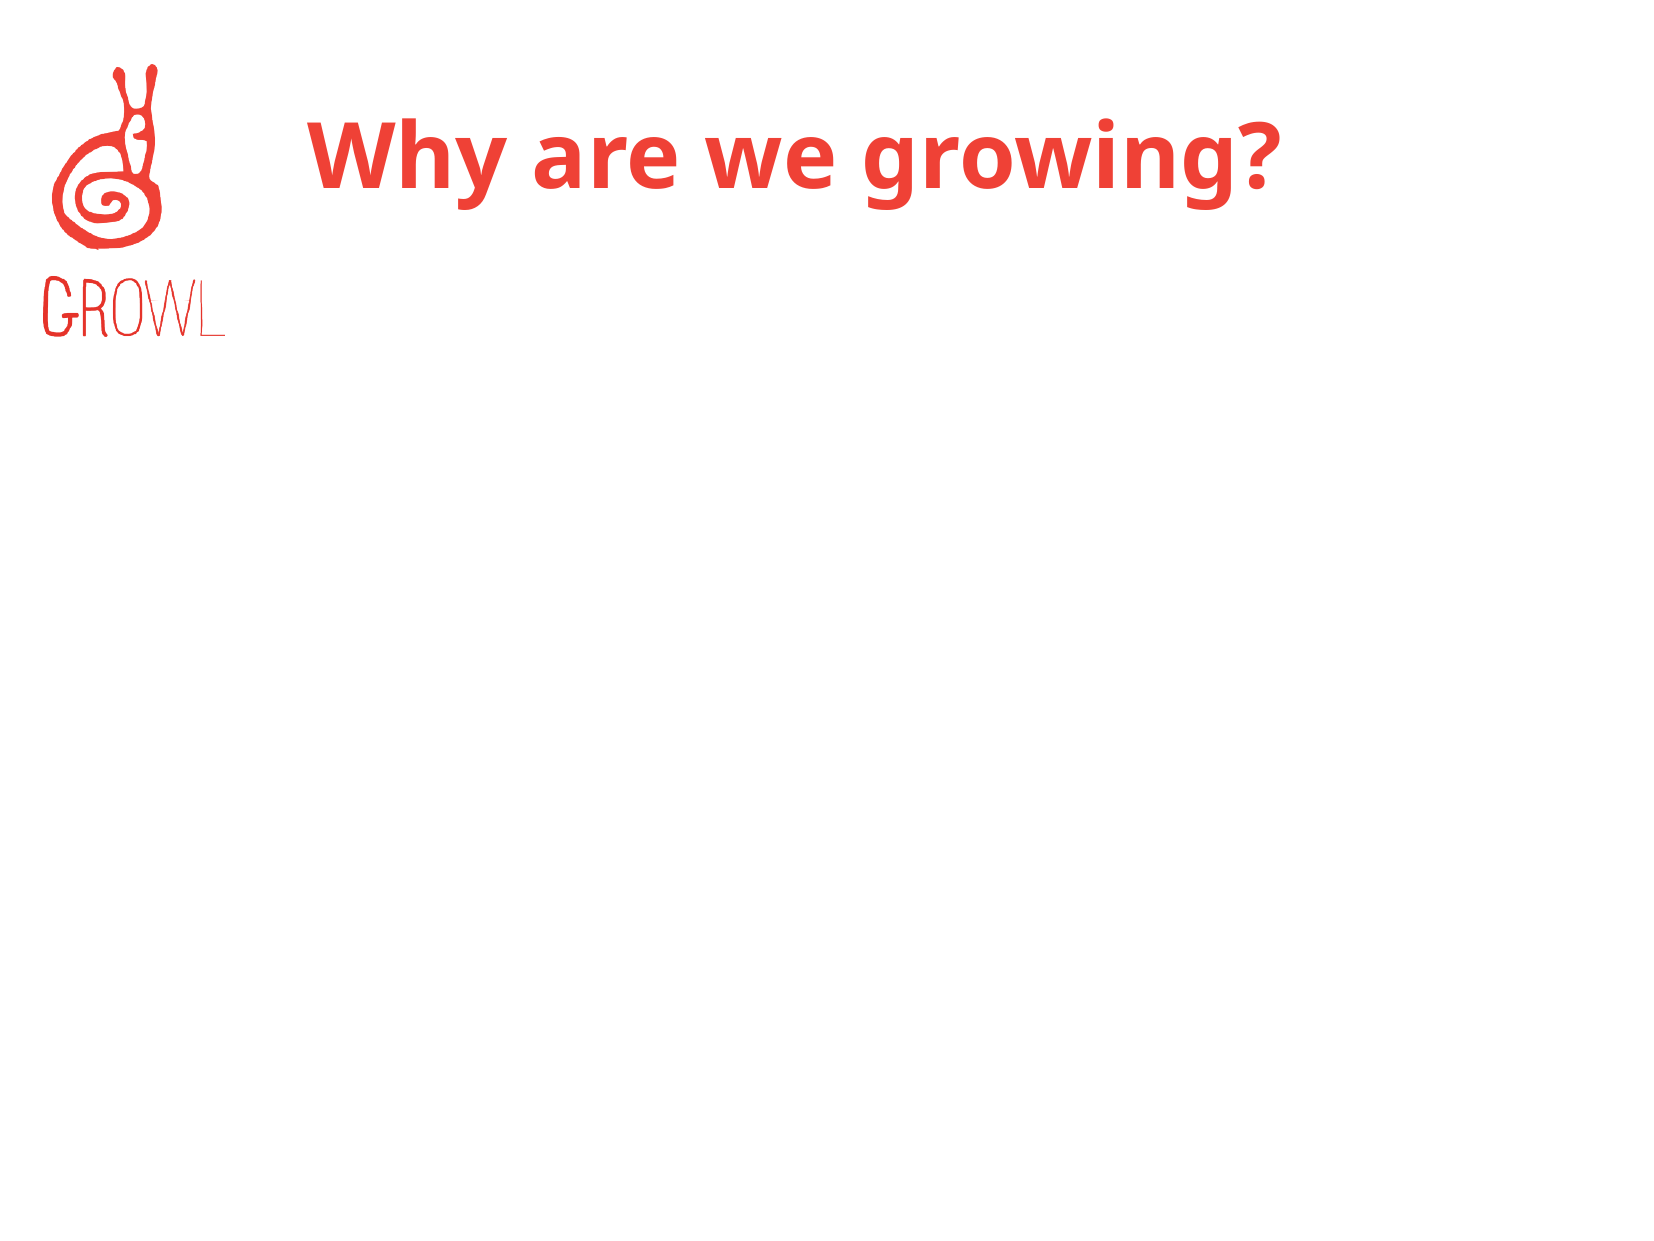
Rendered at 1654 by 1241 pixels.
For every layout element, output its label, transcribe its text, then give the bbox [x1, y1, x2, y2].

title Why are we growing? [307, 49, 1571, 257]
picture [43, 64, 225, 337]
